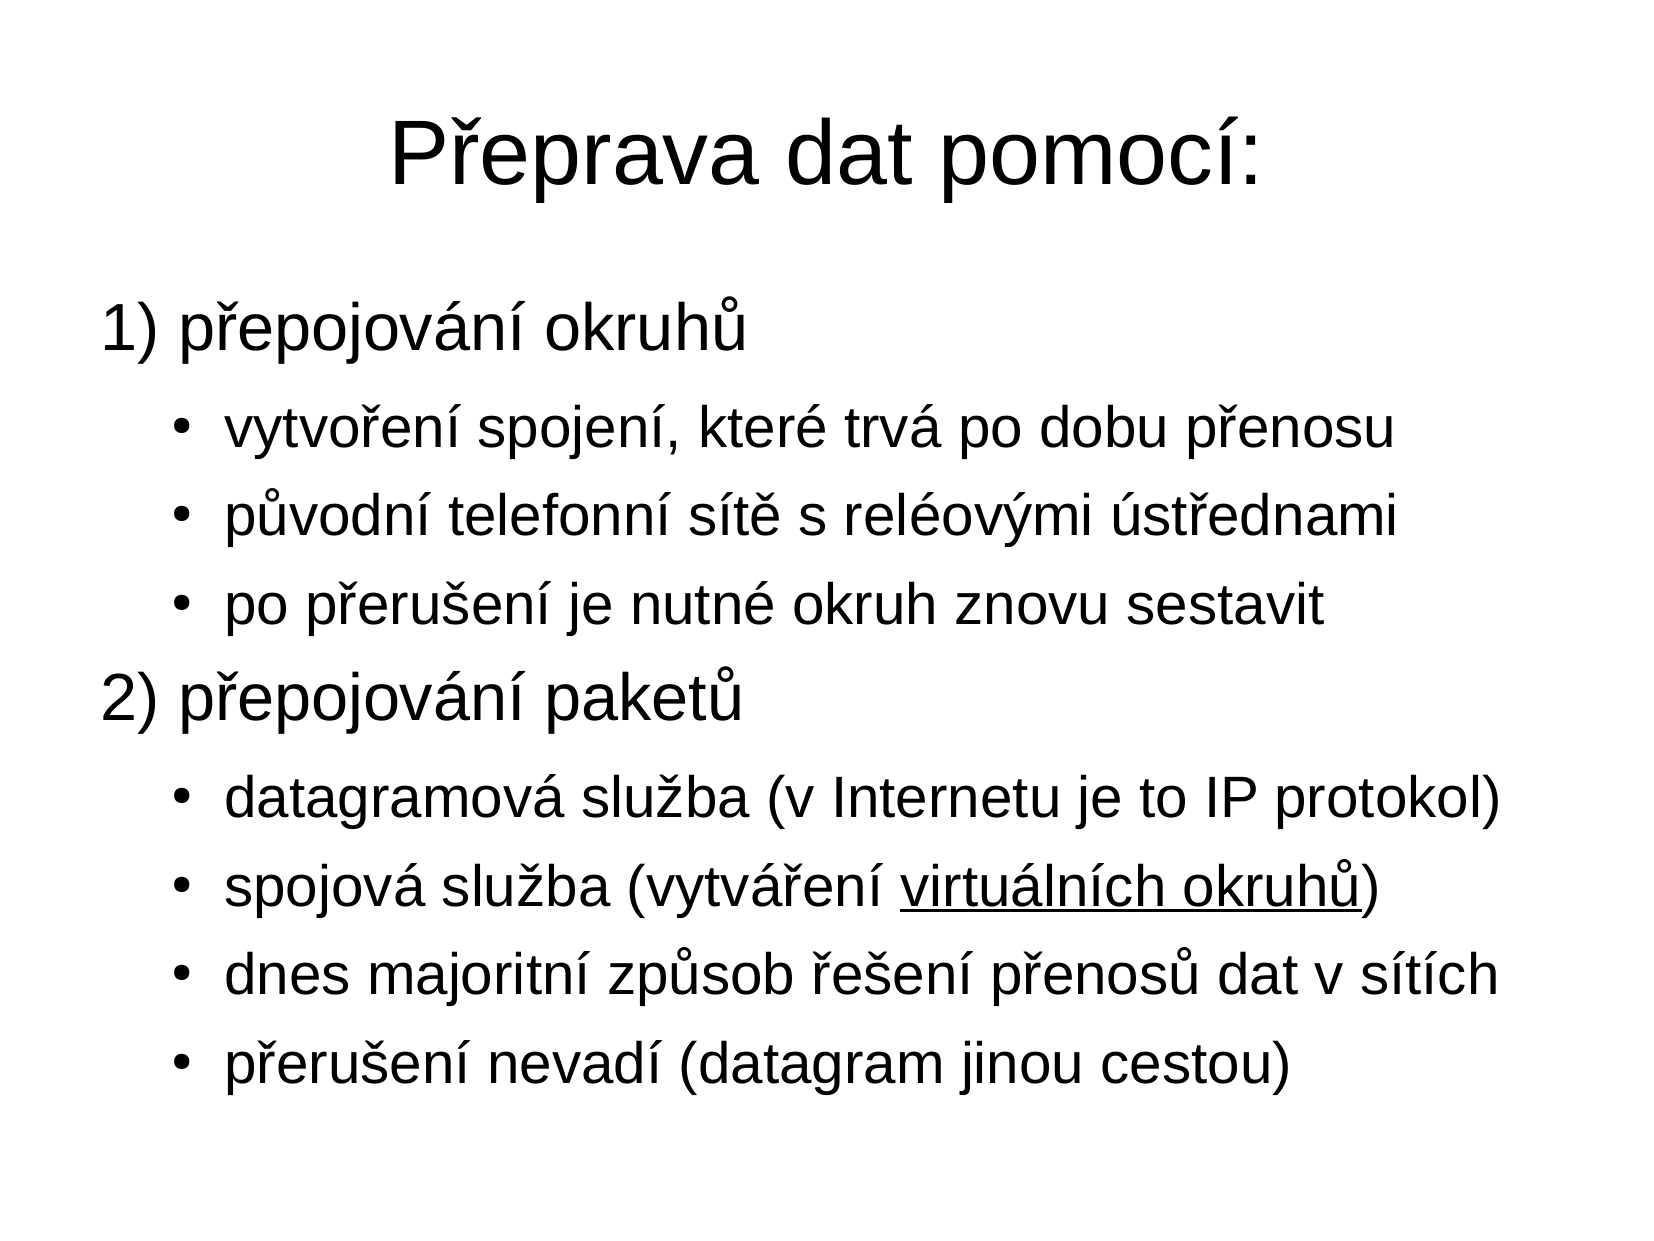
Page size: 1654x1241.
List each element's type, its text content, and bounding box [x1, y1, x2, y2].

list přepojování okruhů vytvoření spojení, které trvá po dobu přenosu původní telefonní sítě s reléovými ústřednami po přerušení je nutné okruh znovu sestavit přepojování paketů datagramová služba (v Internetu je to IP protokol) spojová služba (vytváření virtuálních okruhů) dnes majoritní způsob řešení přenosů dat v sítích přerušení nevadí (datagram jinou cestou) [82, 290, 1571, 1211]
title Přeprava dat pomocí: [82, 49, 1571, 257]
